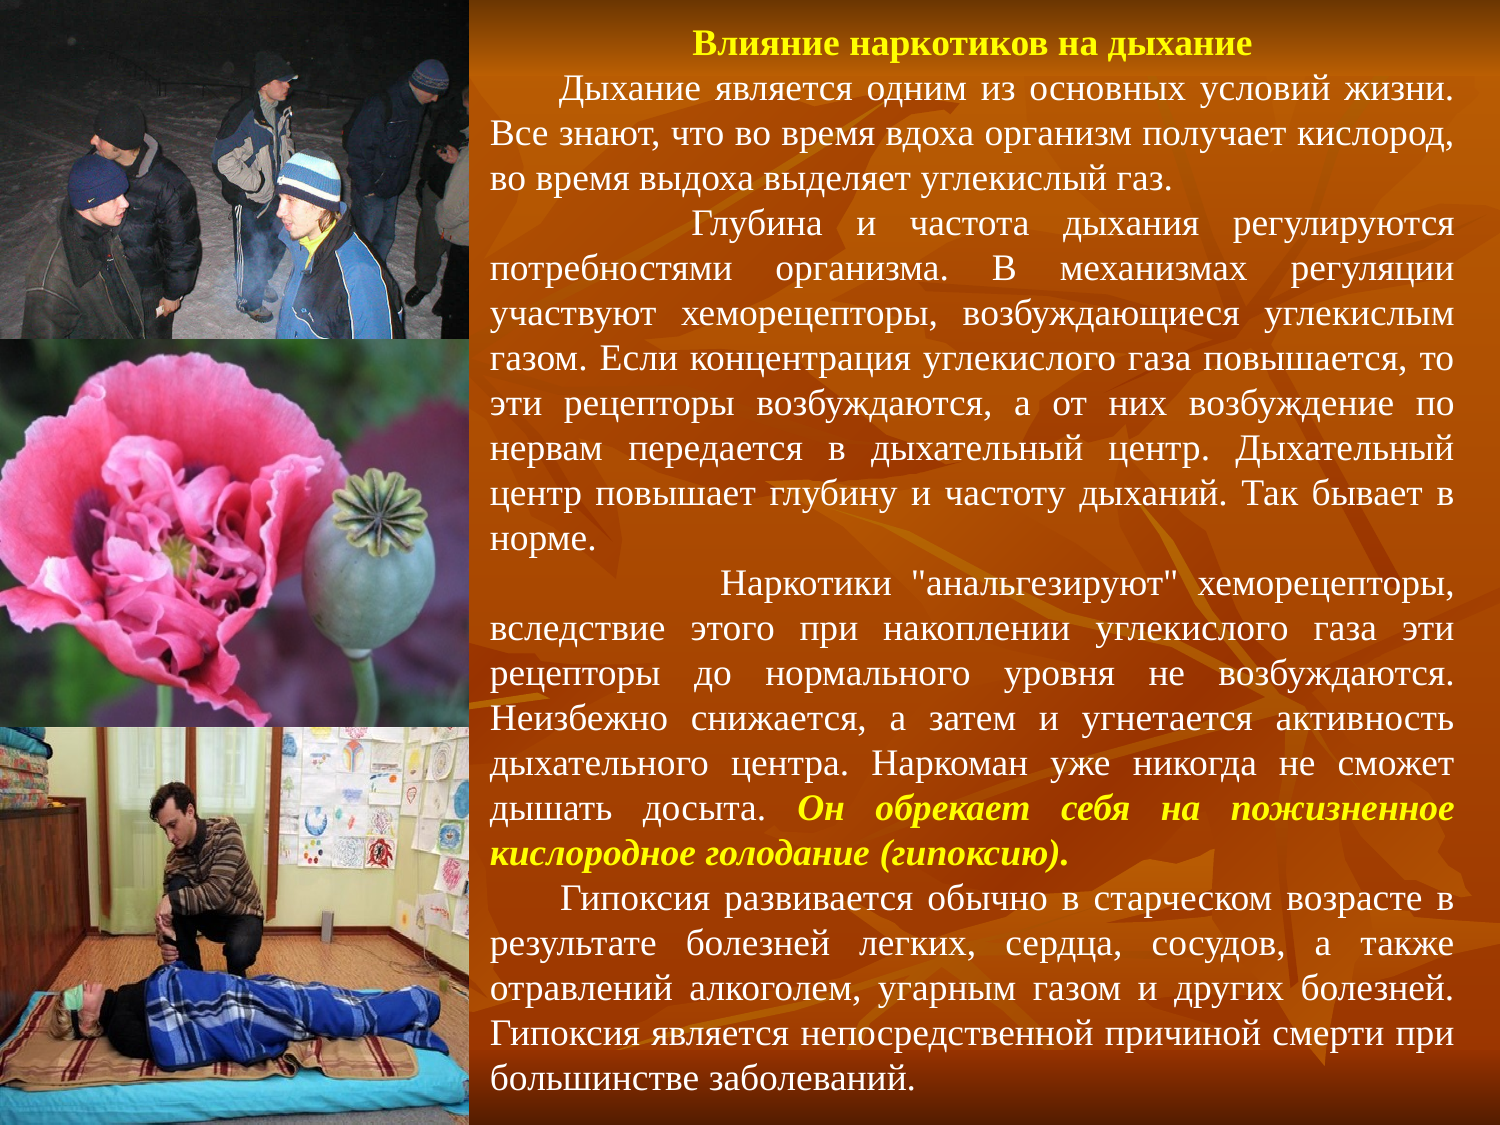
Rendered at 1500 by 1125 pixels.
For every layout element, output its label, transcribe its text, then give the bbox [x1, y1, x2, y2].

text_box Влияние наркотиков на дыхание Дыхание является одним из основных условий жизни. Все знают, что во время вдоха организм получает кислород, во время выдоха выделяет углекислый газ. Глубина и частота дыхания регулируются потребностями организма. В механизмах регуляции участвуют хеморецепторы, возбуждающиеся углекислым газом. Если концентрация углекислого газа повышается, то эти рецепторы возбуждаются, а от них возбуждение по нервам передается в дыхательный центр. Дыхательный центр повышает глубину и частоту дыханий. Так бывает в норме. Наркотики "анальгезируют" хеморецепторы, вследствие этого при накоплении углекислого газа эти рецепторы до нормального уровня не возбуждаются. Неизбежно снижается, а затем и угнетается активность дыхательного центра. Наркоман уже никогда не сможет дышать досыта. Он обрекает себя на пожизненное кислородное голодание (гипоксию). Гипоксия развивается обычно в старческом возрасте в результате болезней легких, сердца, сосудов, а также отравлений алкоголем, угарным газом и других болезней. Гипоксия является непосредственной причиной смерти при большинстве заболеваний. [474, 10, 1471, 1125]
picture [0, 0, 469, 1125]
